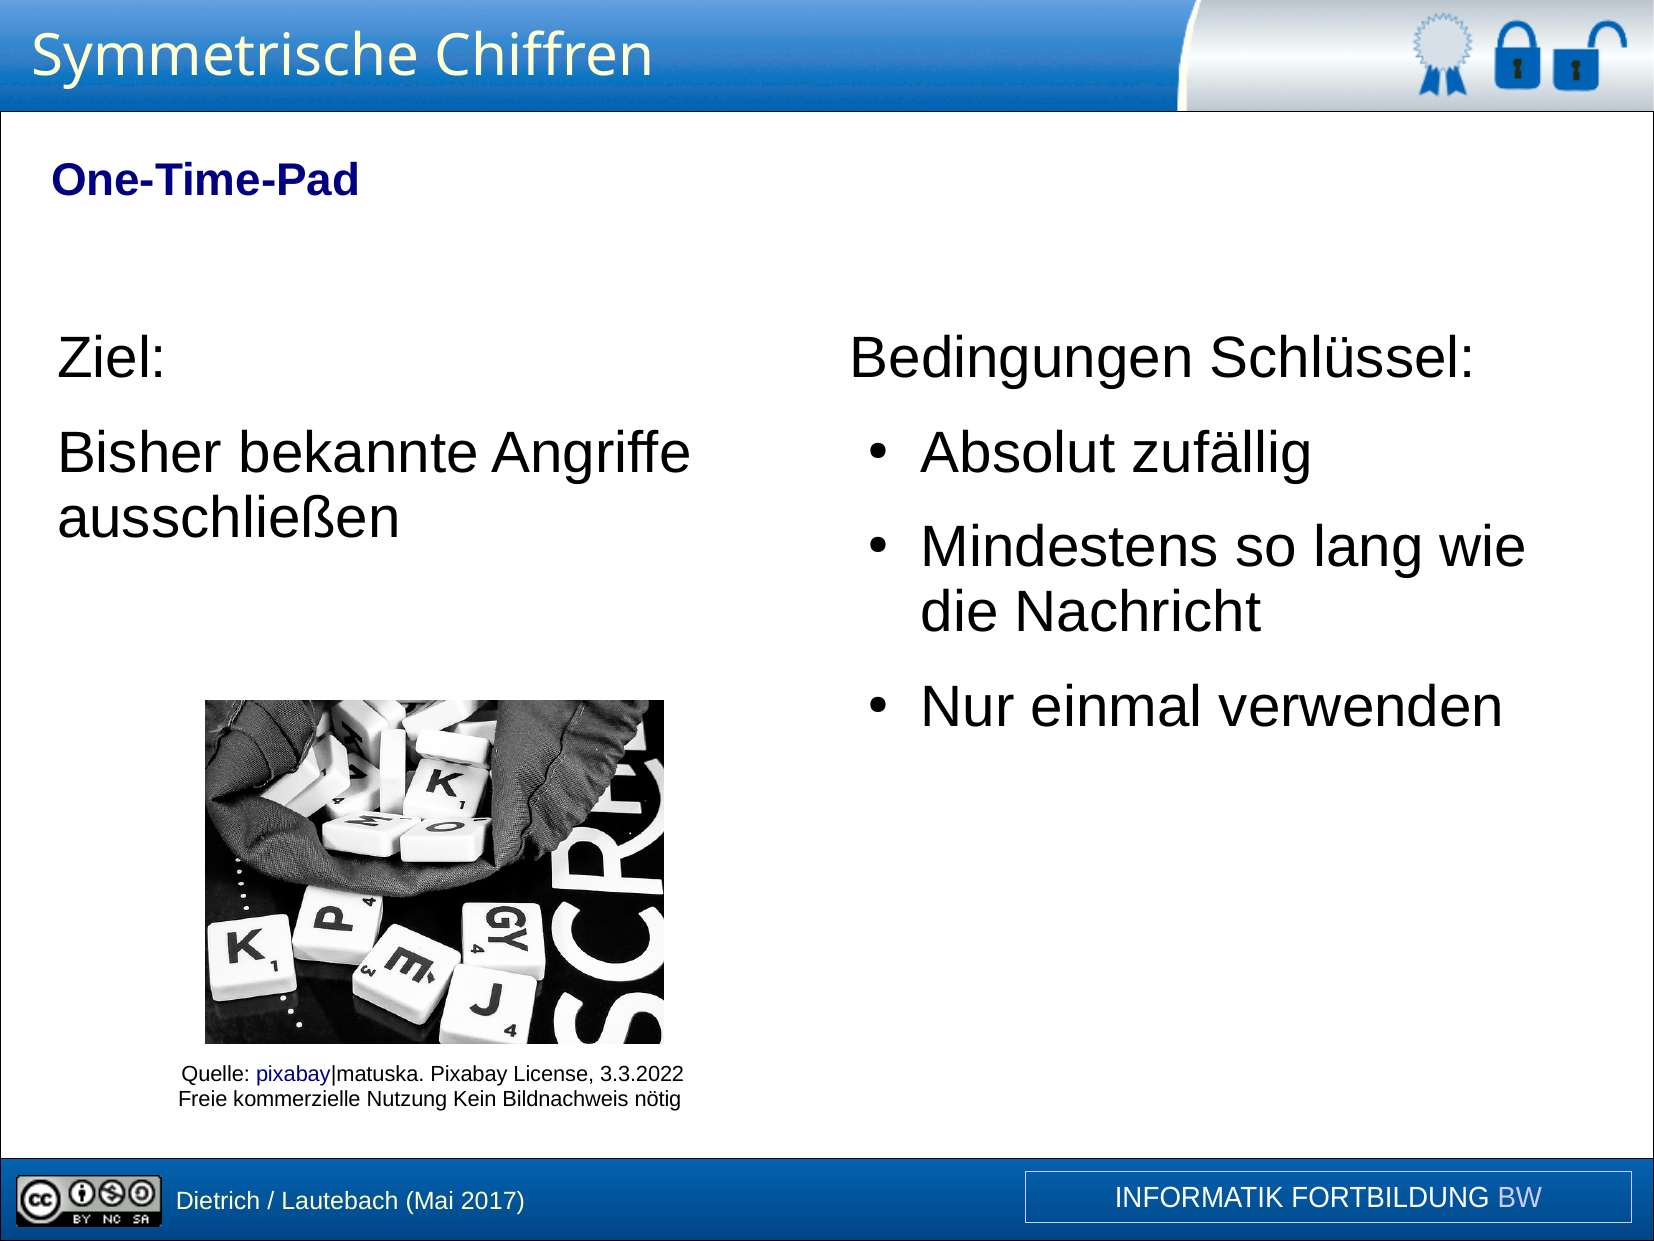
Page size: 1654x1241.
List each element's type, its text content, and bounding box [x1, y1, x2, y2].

picture [0, 0, 1654, 111]
list Bedingungen Schlüssel: Absolut zufällig Mindestens so lang wie die Nachricht Nur einmal verwenden [850, 325, 1606, 739]
list Ziel: Bisher bekannte Angriffe ausschließen [57, 325, 813, 669]
title Symmetrische Chiffren [31, 14, 1151, 92]
text_box Quelle: pixabay|matuska. Pixabay License, 3.3.2022 Freie kommerzielle Nutzung Kein Bildnachweis nötig [94, 1054, 772, 1119]
text_box One-Time-Pad [36, 146, 1617, 214]
picture [16, 1175, 162, 1227]
picture [205, 700, 664, 1044]
